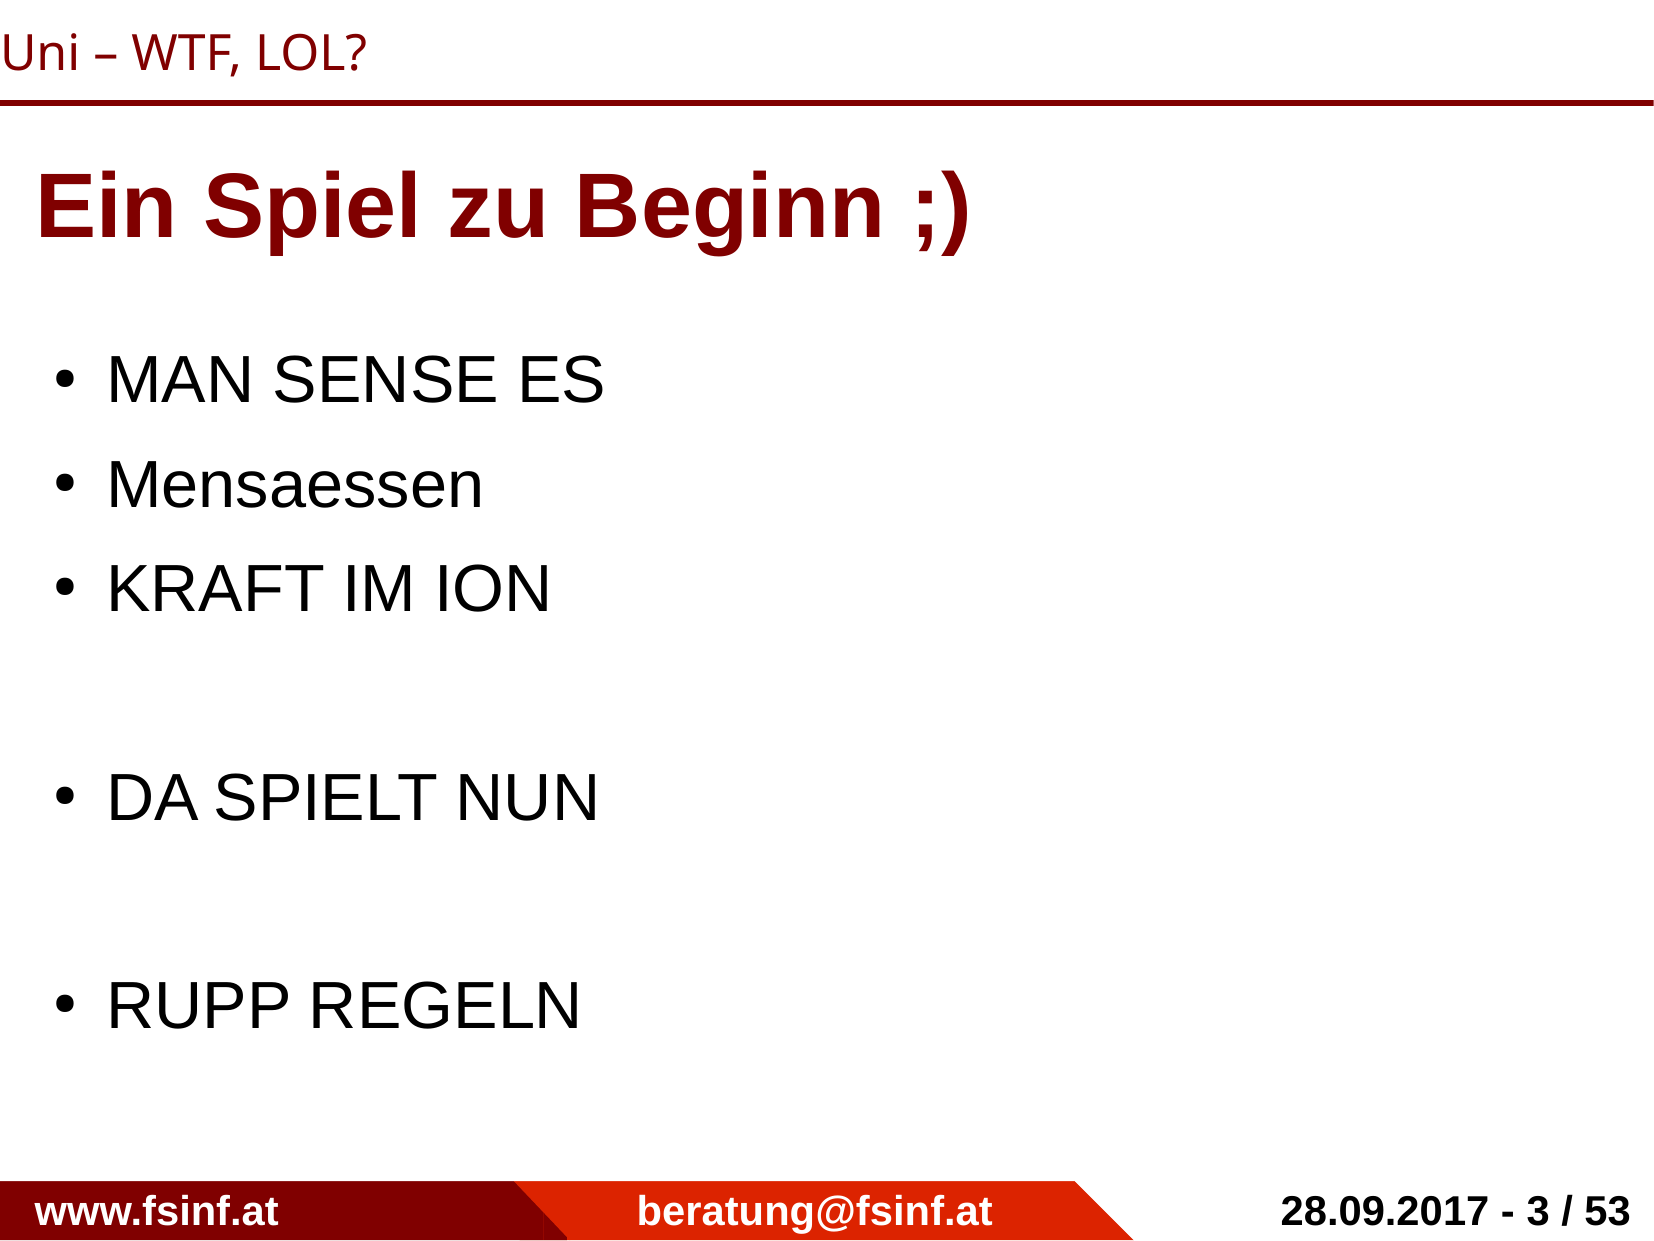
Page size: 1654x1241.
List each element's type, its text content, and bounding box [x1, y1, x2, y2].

list MAN SENSE ES Mensaessen KRAFT IM ION DA SPIELT NUN RUPP REGELN [35, 342, 1571, 1062]
title Ein Spiel zu Beginn ;) [35, 102, 1619, 310]
